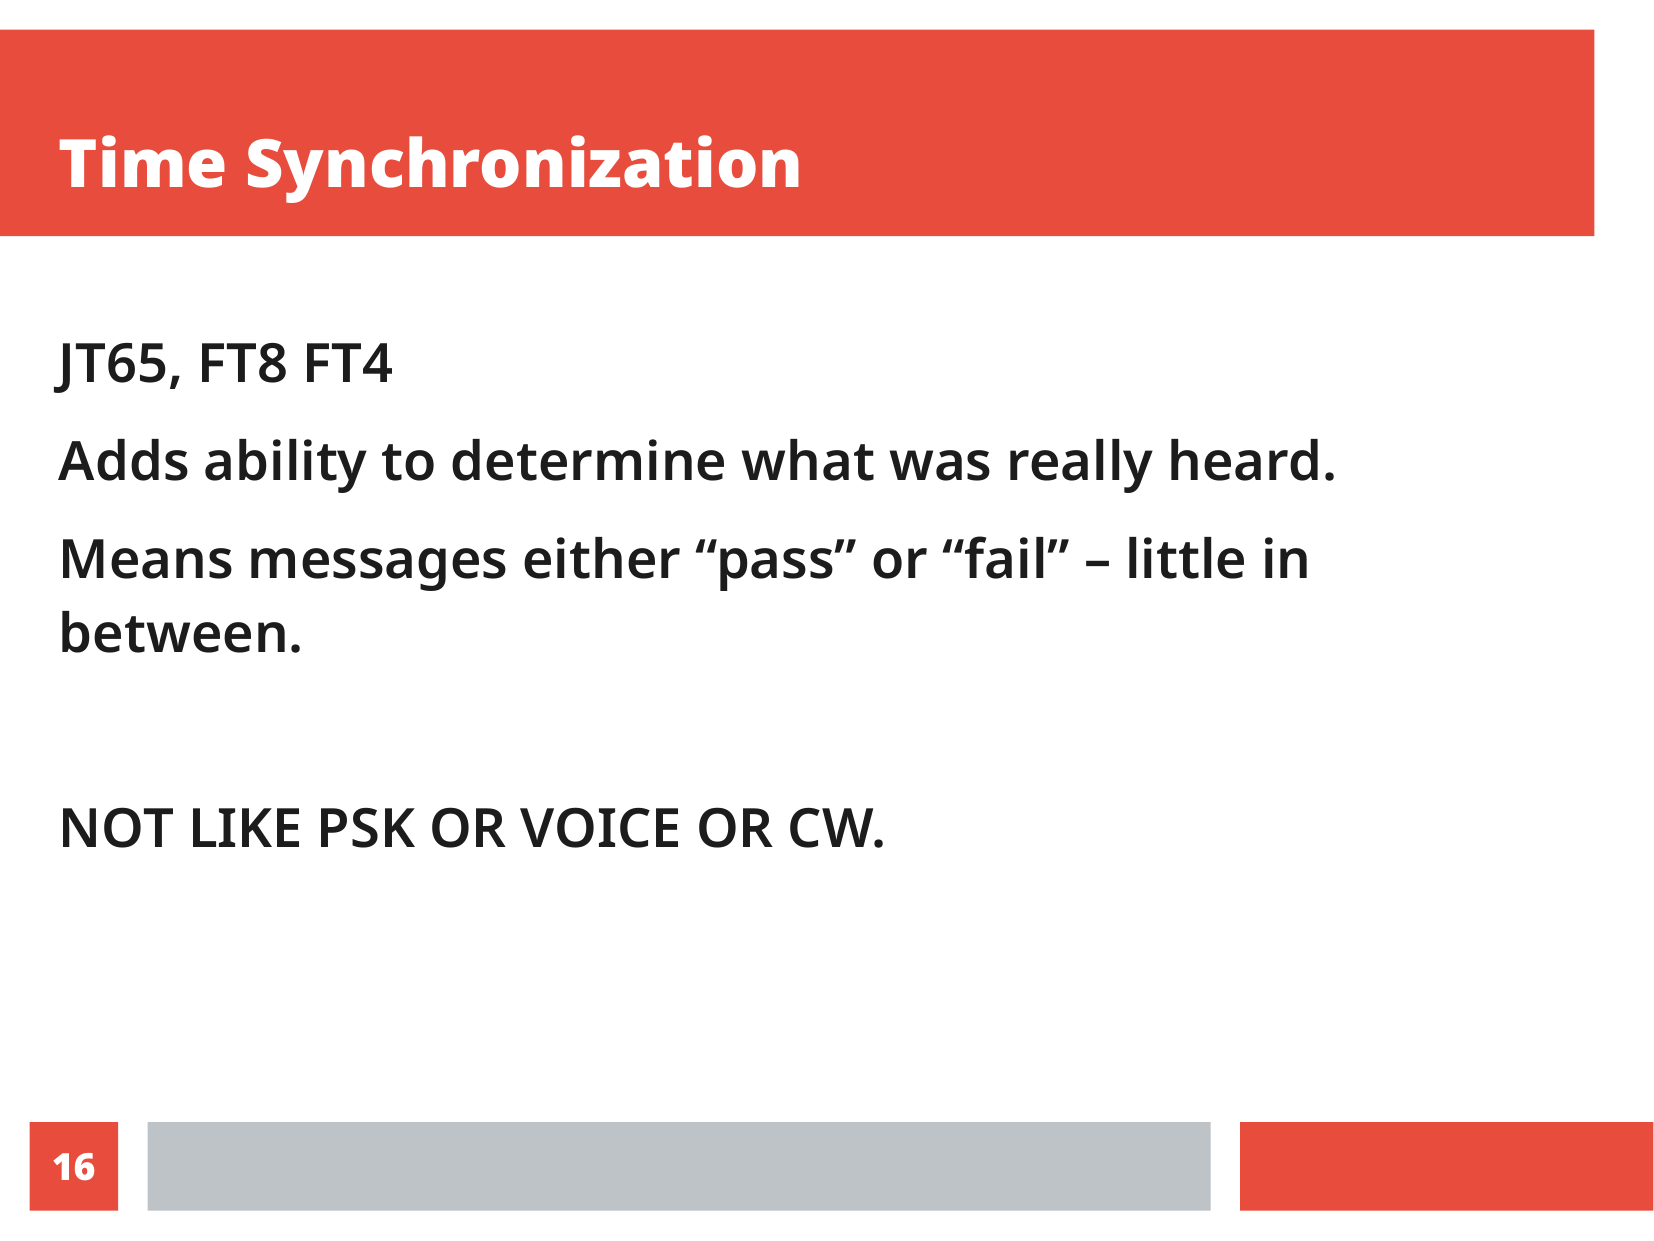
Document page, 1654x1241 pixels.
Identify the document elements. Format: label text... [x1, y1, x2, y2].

list JT65, FT8 FT4 Adds ability to determine what was really heard. Means messages either “pass” or “fail” – little in between. NOT LIKE PSK OR VOICE OR CW. [59, 324, 1565, 1093]
title Time Synchronization [59, 59, 1595, 207]
